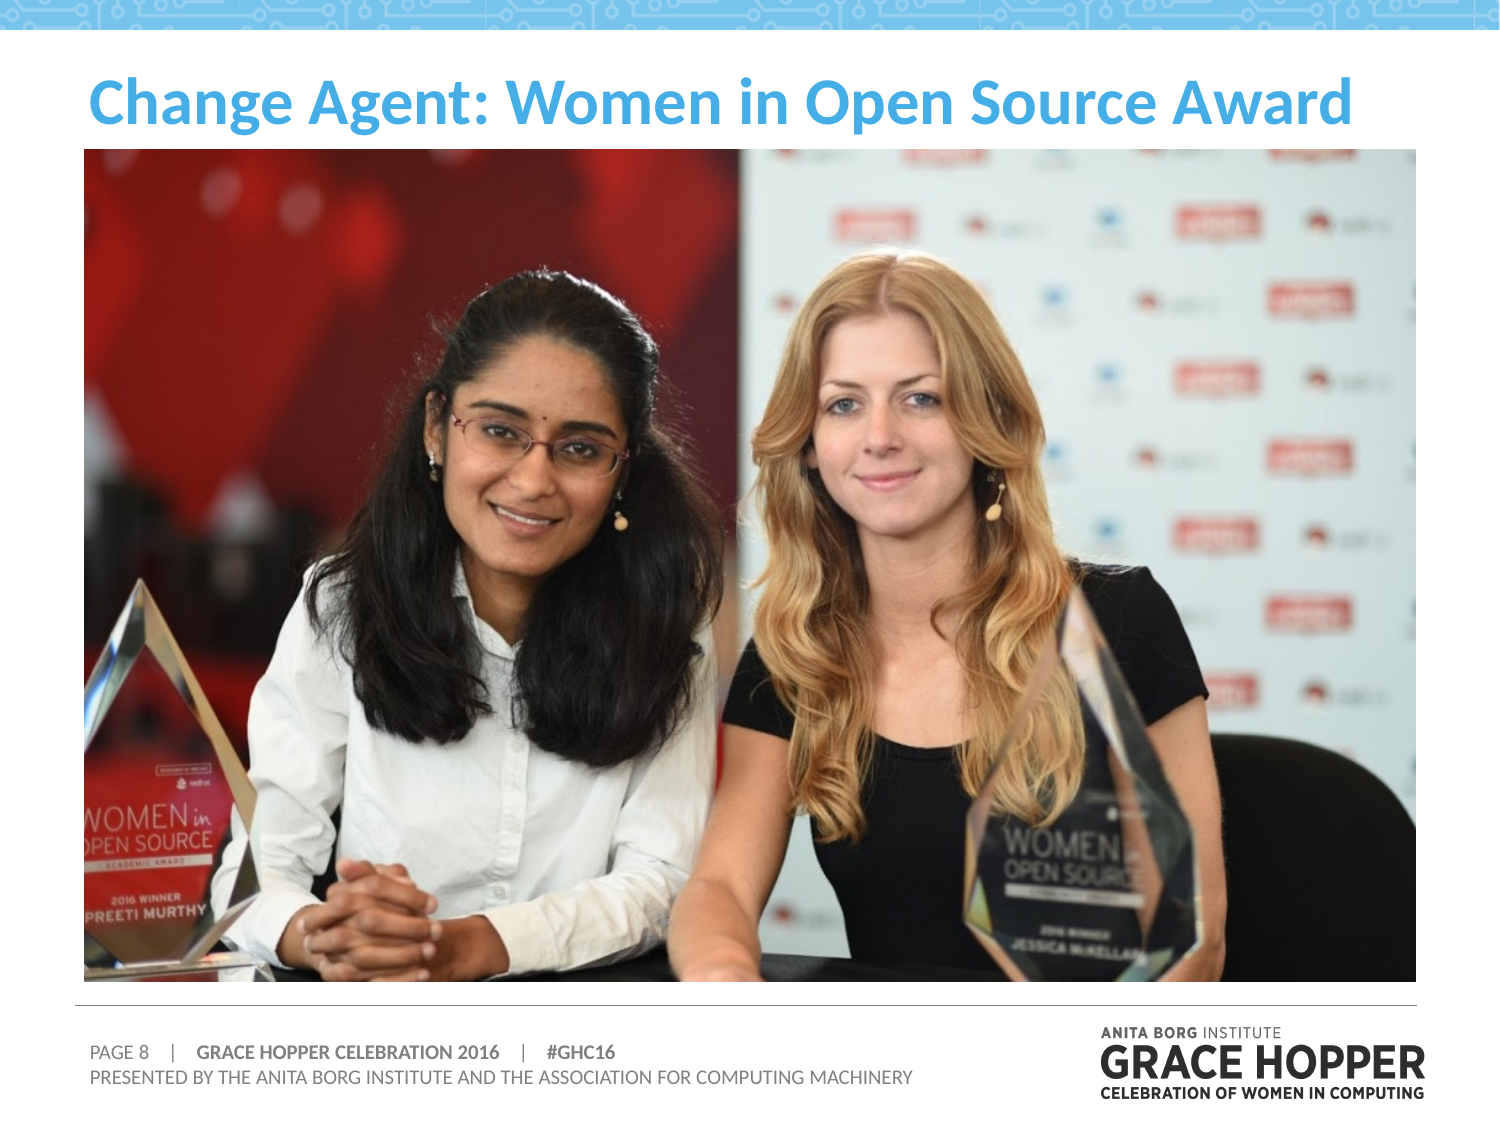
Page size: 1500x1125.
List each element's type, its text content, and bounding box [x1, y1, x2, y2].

picture [1101, 1027, 1425, 1099]
picture [0, 0, 1500, 30]
picture [84, 149, 1416, 982]
text_box Change Agent: Women in Open Source Award [75, 45, 1425, 152]
